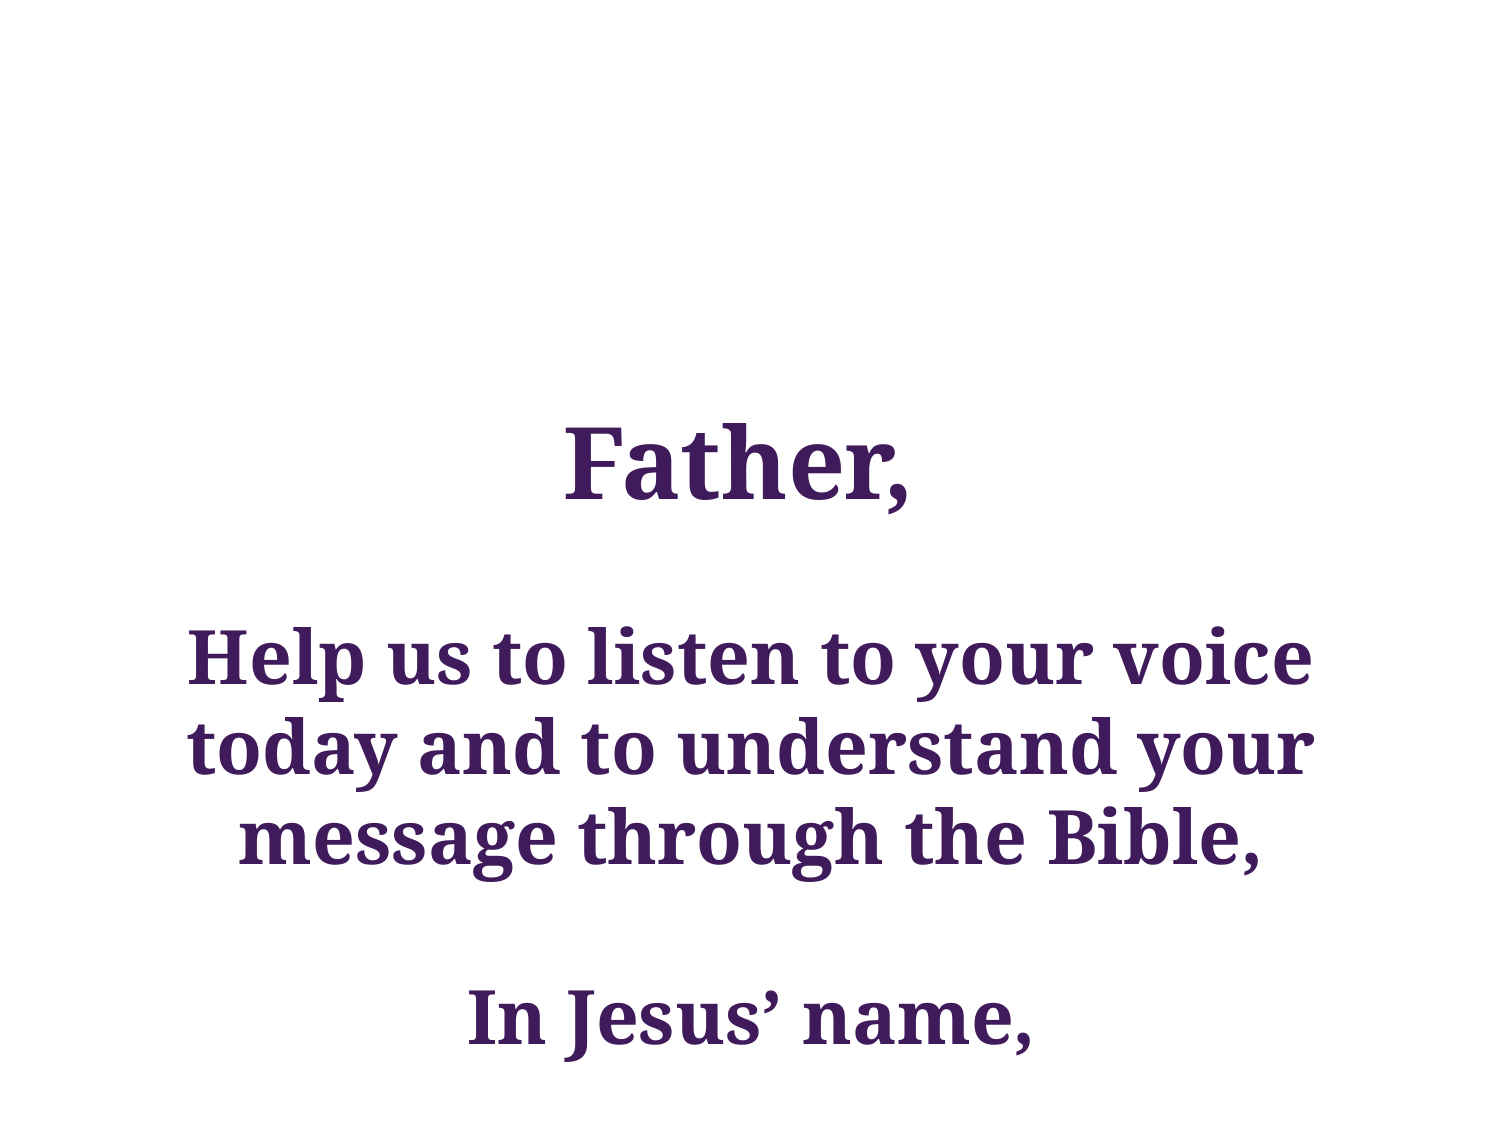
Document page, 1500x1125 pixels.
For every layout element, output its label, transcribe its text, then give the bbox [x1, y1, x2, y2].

title Father, Help us to listen to your voice today and to understand your message through the Bible, In Jesus’ name, Amen [76, 137, 1427, 917]
